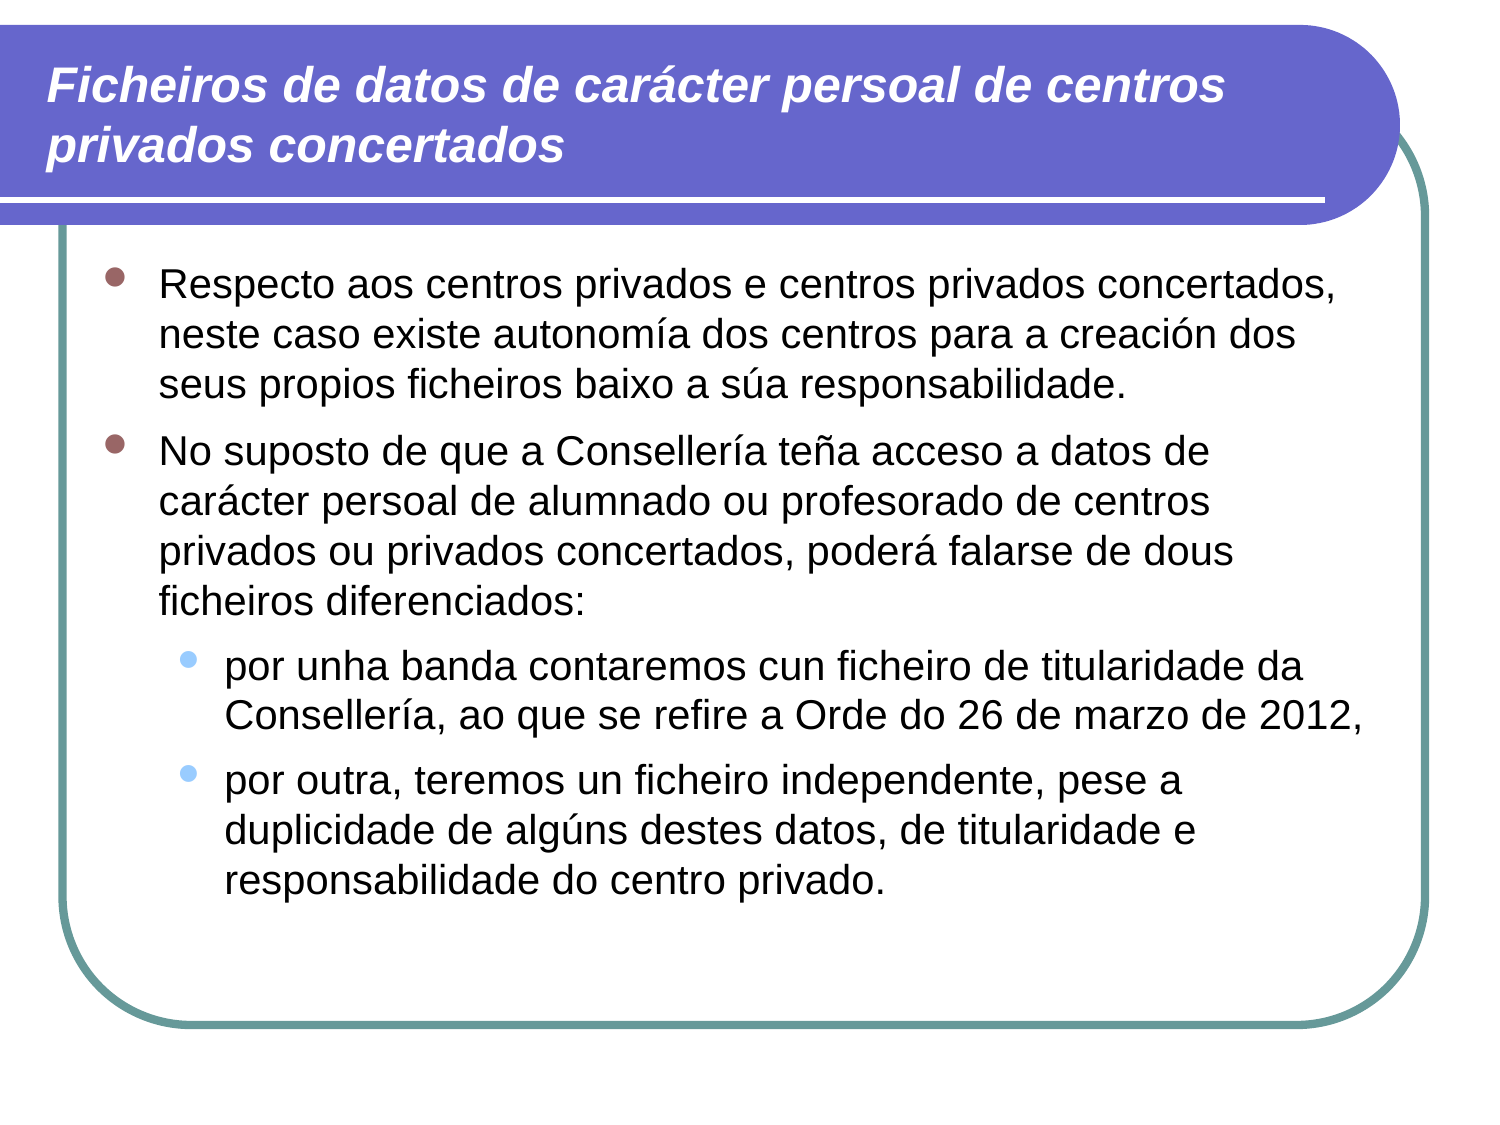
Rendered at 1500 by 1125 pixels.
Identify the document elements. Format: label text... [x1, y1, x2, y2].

title Ficheiros de datos de carácter persoal de centros privados concertados [31, 0, 1347, 226]
list Respecto aos centros privados e centros privados concertados, neste caso existe autonomía dos centros para a creación dos seus propios ficheiros baixo a súa responsabilidade. No suposto de que a Consellería teña acceso a datos de carácter persoal de alumnado ou profesorado de centros privados ou privados concertados, poderá falarse de dous ficheiros diferenciados: por unha banda contaremos cun ficheiro de titularidade da Consellería, ao que se refire a Orde do 26 de marzo de 2012, por outra, teremos un ficheiro independente, pese a duplicidade de algúns destes datos, de titularidade e responsabilidade do centro privado. [87, 249, 1388, 978]
